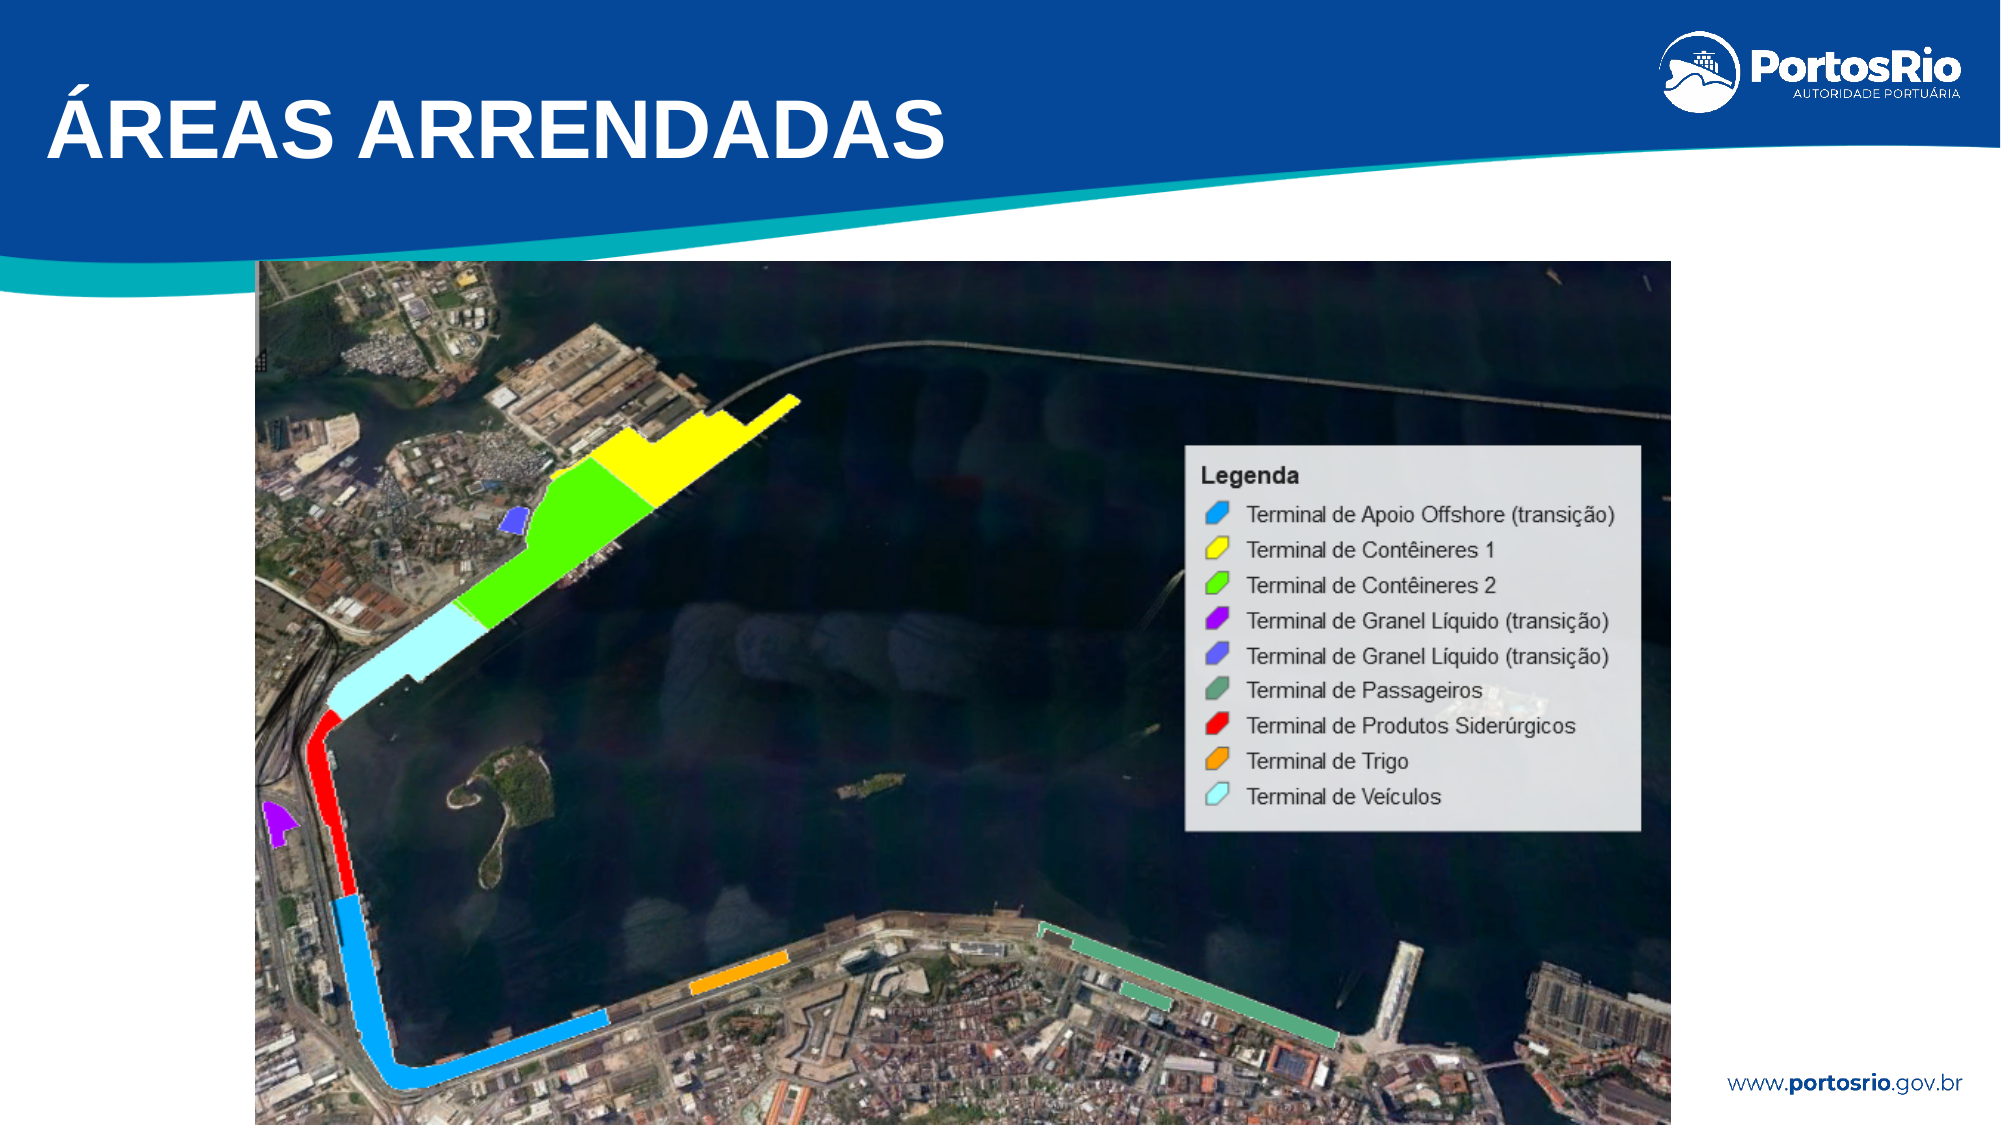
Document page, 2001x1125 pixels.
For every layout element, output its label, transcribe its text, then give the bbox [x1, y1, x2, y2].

picture [1727, 1071, 1963, 1096]
text_box ÁREAS ARRENDADAS [30, 60, 1224, 191]
picture [0, 0, 2001, 1125]
